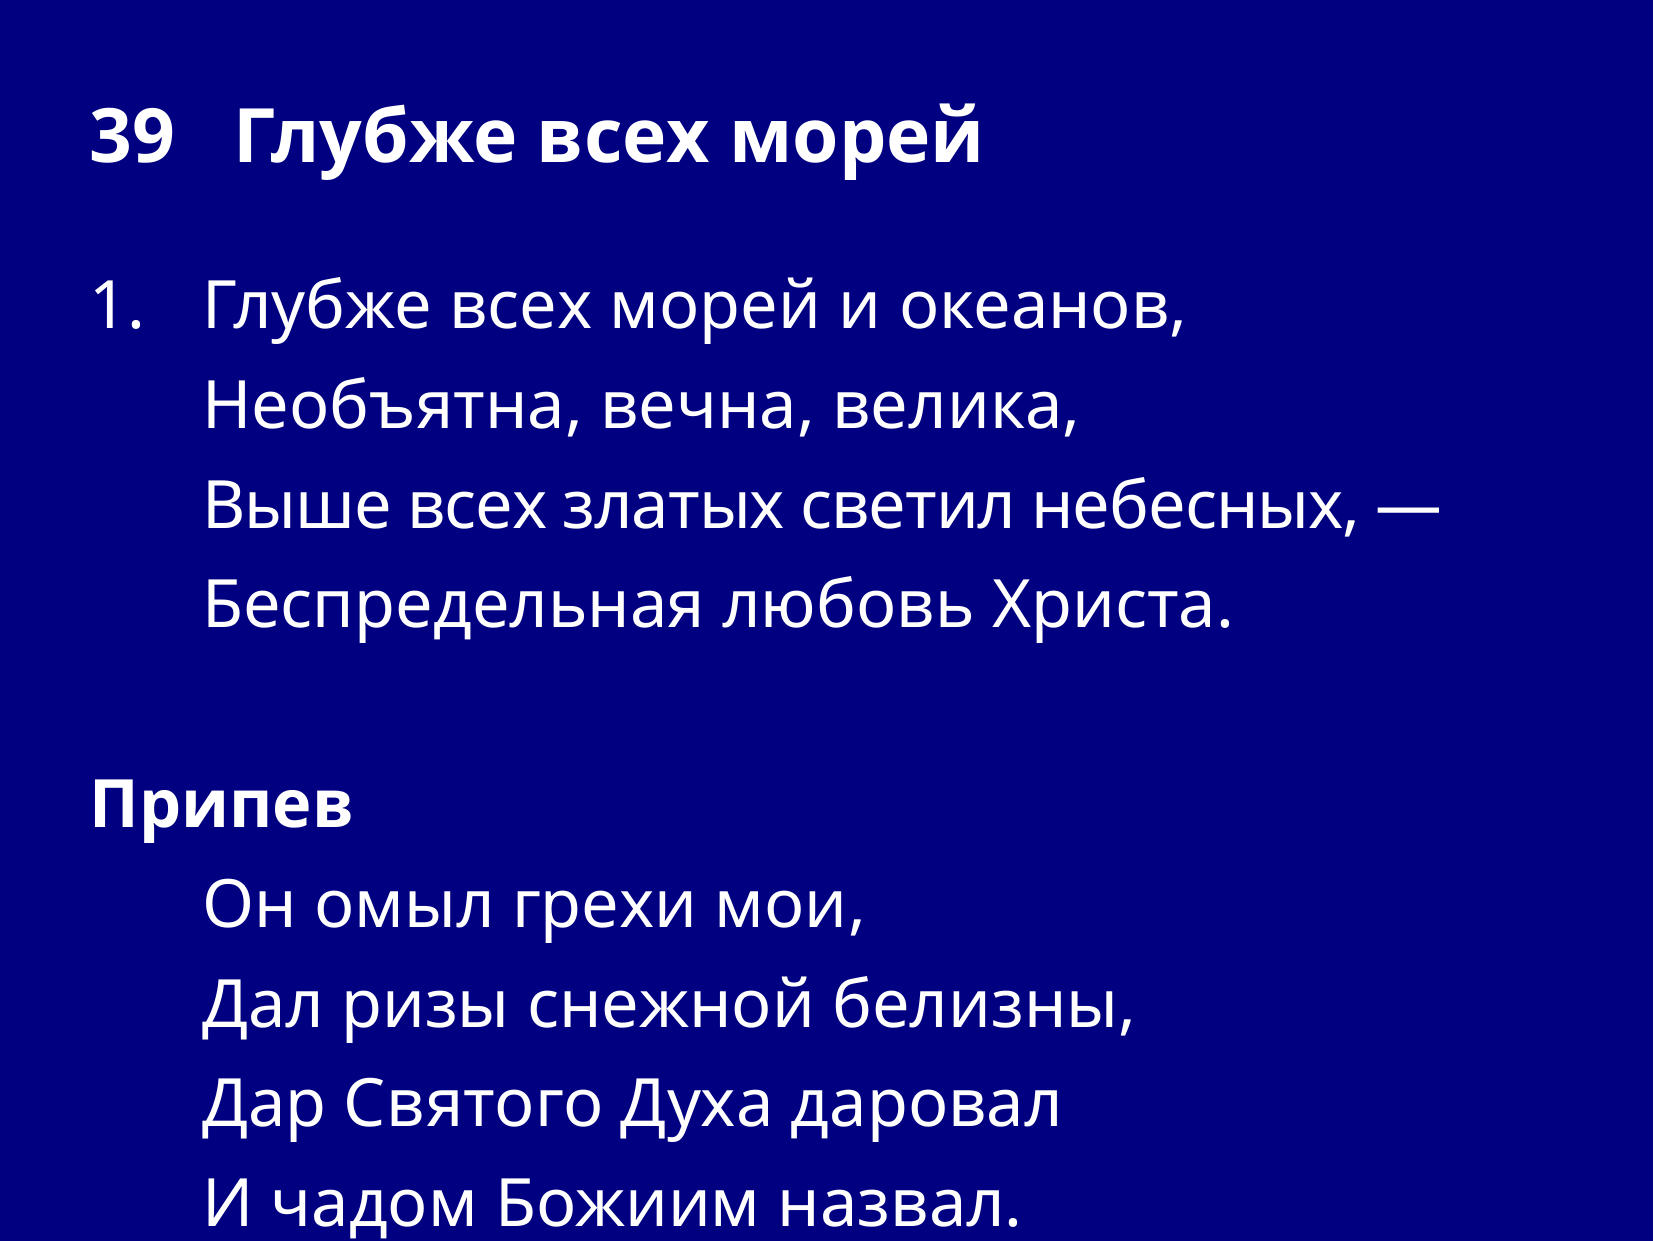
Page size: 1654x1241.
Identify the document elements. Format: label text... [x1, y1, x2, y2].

text_box 1. Глубже всех морей и океанов, Необъятна, вечна, велика, Выше всех златых светил небесных, — Беспредельная любовь Христа. Припев Он омыл грехи мои, Дал ризы снежной белизны, Дар Святого Духа даровал И чадом Божиим назвал. [75, 150, 1653, 1163]
text_box 39 Глубже всех морей [75, 75, 1576, 188]
